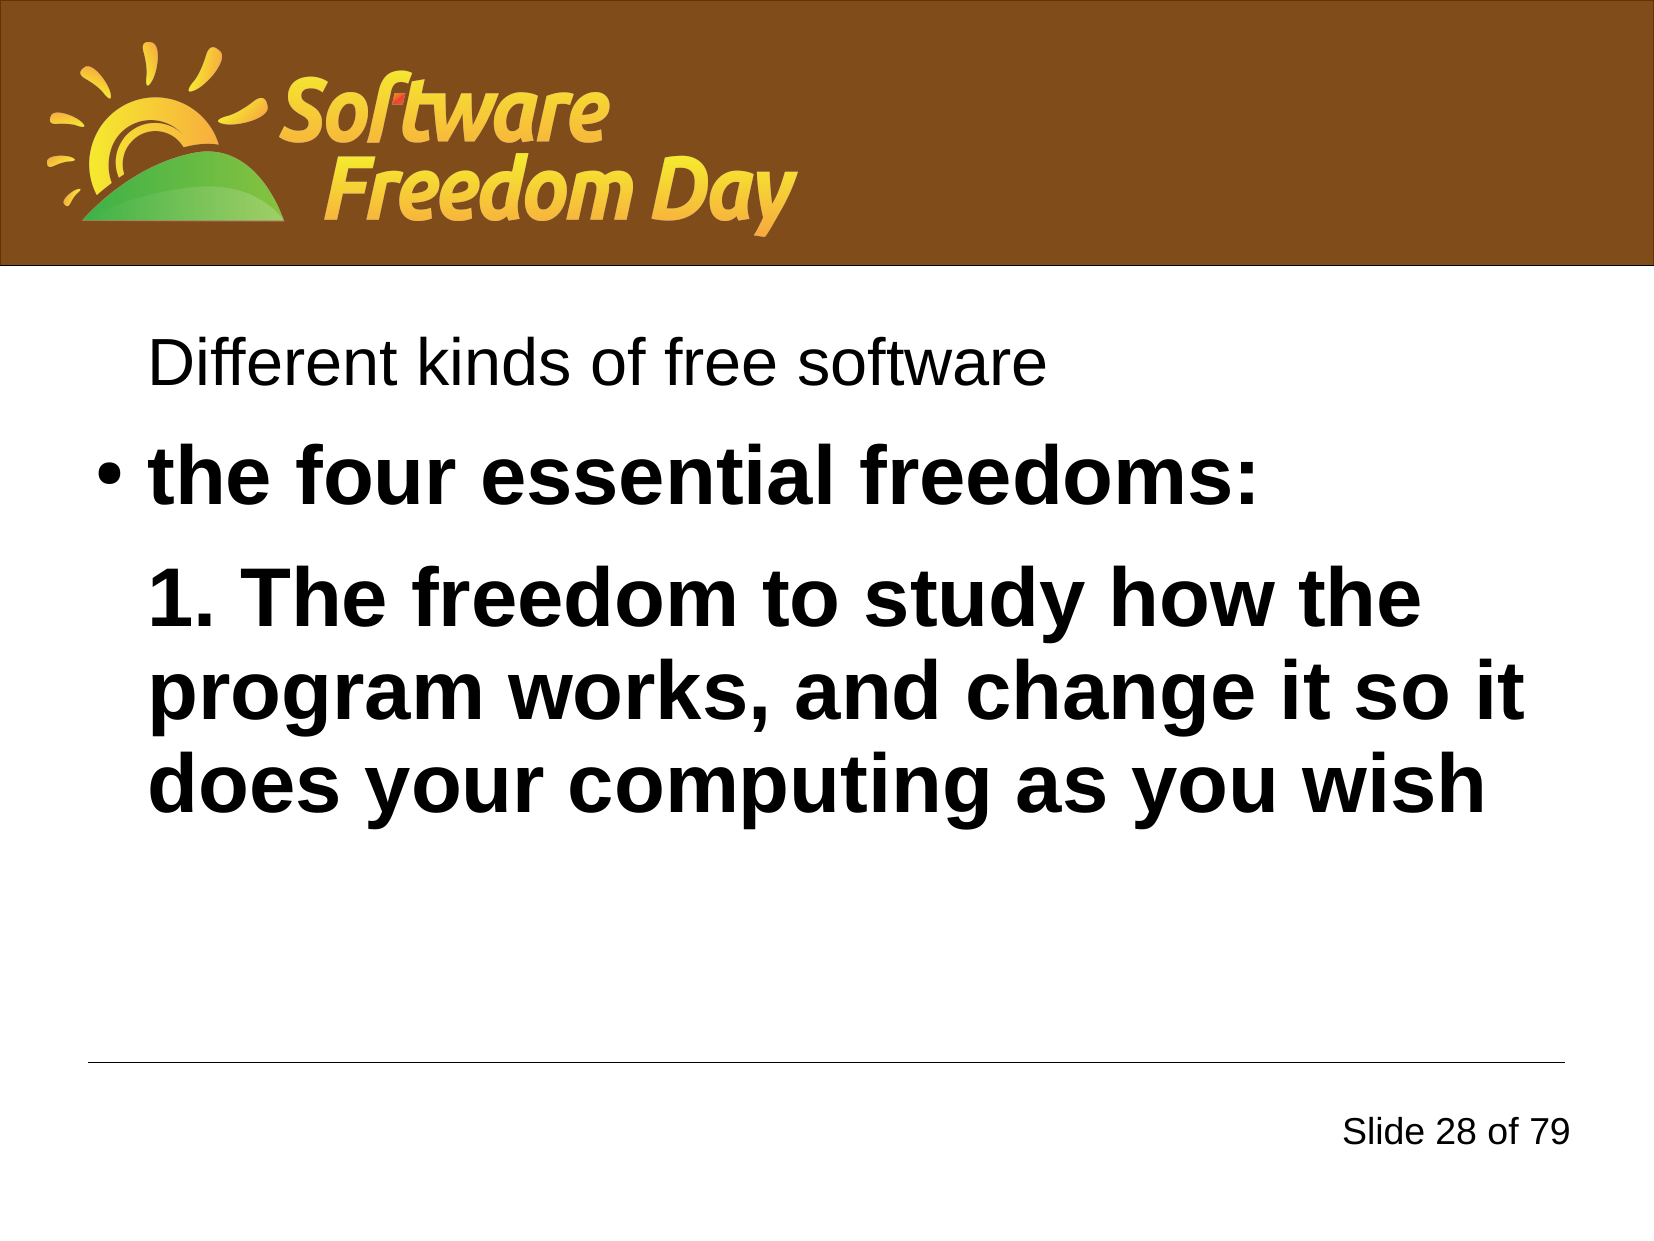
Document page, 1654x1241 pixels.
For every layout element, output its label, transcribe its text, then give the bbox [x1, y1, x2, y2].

picture [47, 42, 798, 237]
list Different kinds of free software the four essential freedoms: 1. The freedom to study how the program works, and change it so it does your computing as you wish [76, 324, 1565, 1045]
